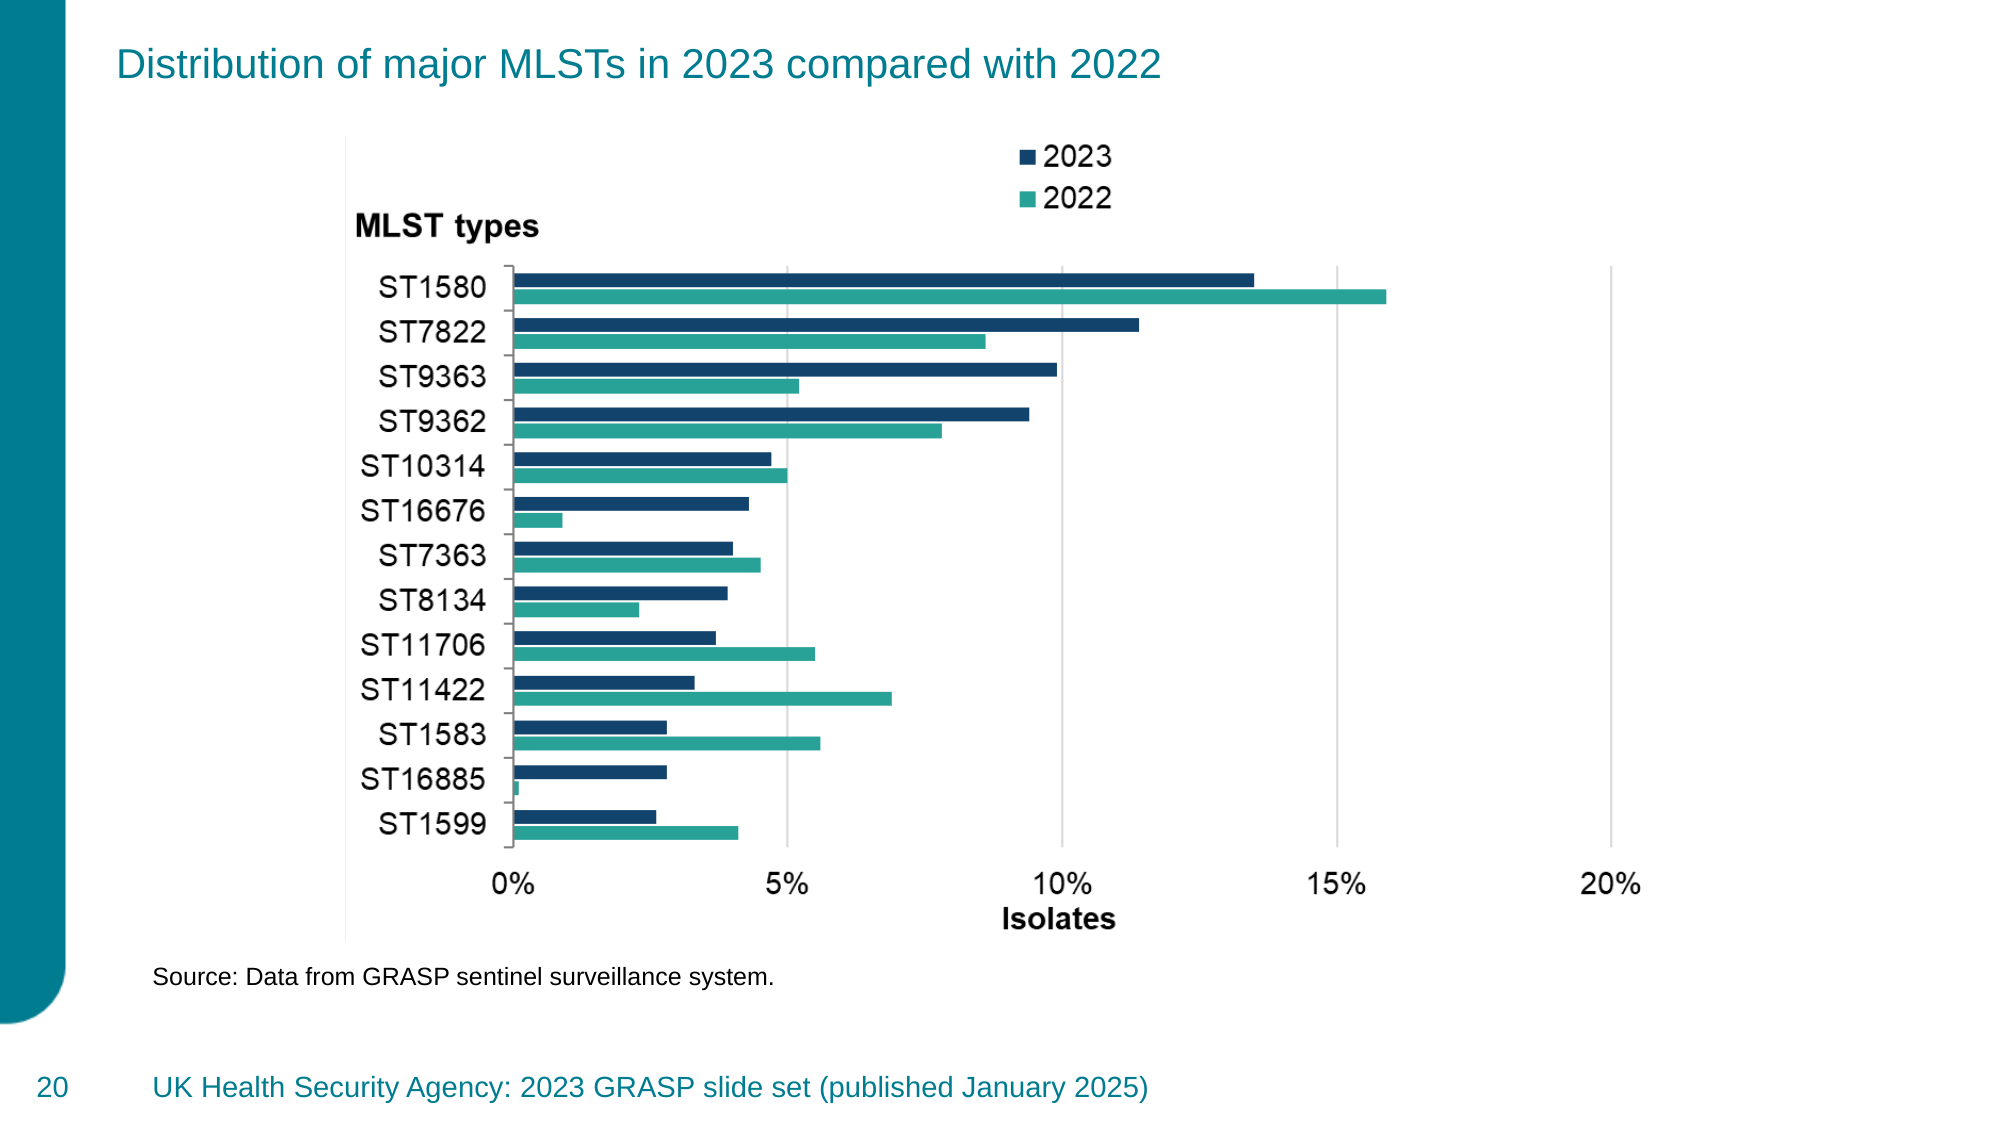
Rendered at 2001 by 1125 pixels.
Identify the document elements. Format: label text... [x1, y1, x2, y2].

text_box [21, 1056, 120, 1117]
text_box UK Health Security Agency: 2023 GRASP slide set (published January 2025) [137, 1056, 1780, 1116]
title Distribution of major MLSTs in 2023 compared with 2022 [101, 29, 1926, 105]
picture [344, 136, 1656, 941]
text_box Source: Data from GRASP sentinel surveillance system. [137, 952, 1138, 999]
